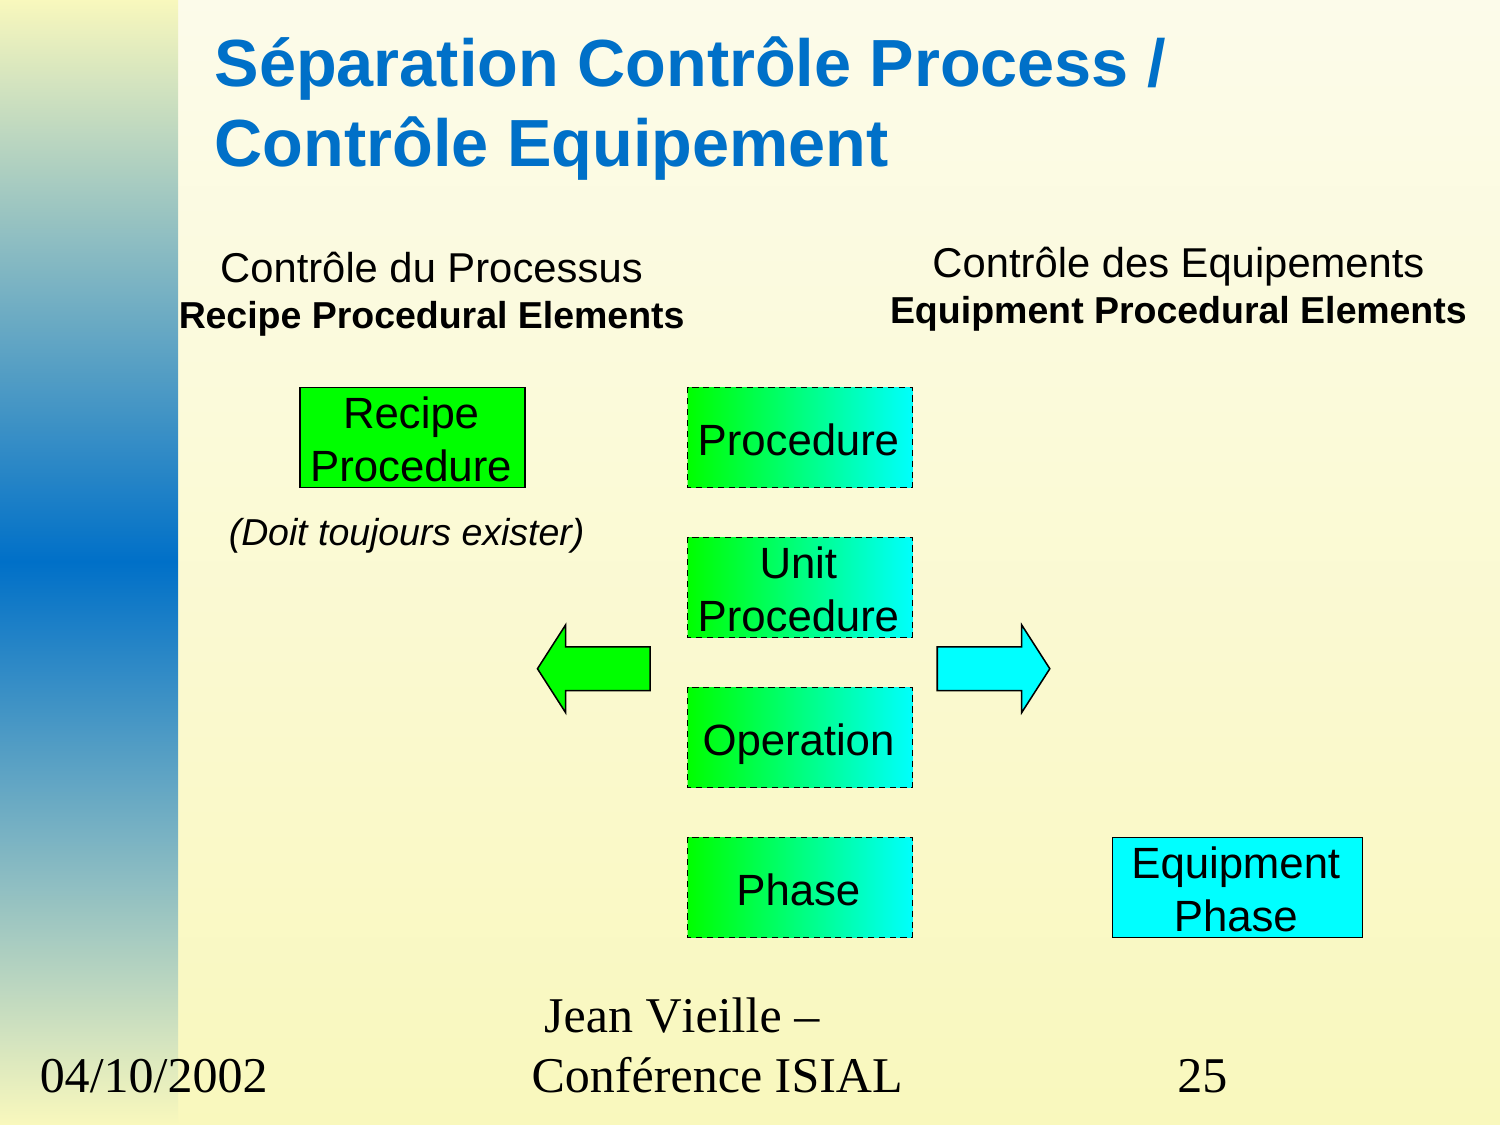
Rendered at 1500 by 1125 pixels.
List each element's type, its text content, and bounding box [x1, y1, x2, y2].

text_box Phase [687, 837, 913, 938]
text_box [537, 624, 651, 713]
text_box [937, 624, 1050, 713]
text_box Procedure [687, 387, 913, 488]
text_box Recipe Procedure [300, 387, 526, 488]
text_box Equipment Phase [1112, 837, 1363, 938]
text_box Unit Procedure [687, 537, 913, 638]
text_box Contrôle des Equipements Equipment Procedural Elements [875, 228, 1483, 339]
title Séparation Contrôle Process / Contrôle Equipement [199, 12, 1466, 201]
text_box Operation [687, 687, 913, 788]
text_box (Doit toujours exister) [214, 499, 600, 561]
text_box Contrôle du Processus Recipe Procedural Elements [163, 233, 700, 344]
